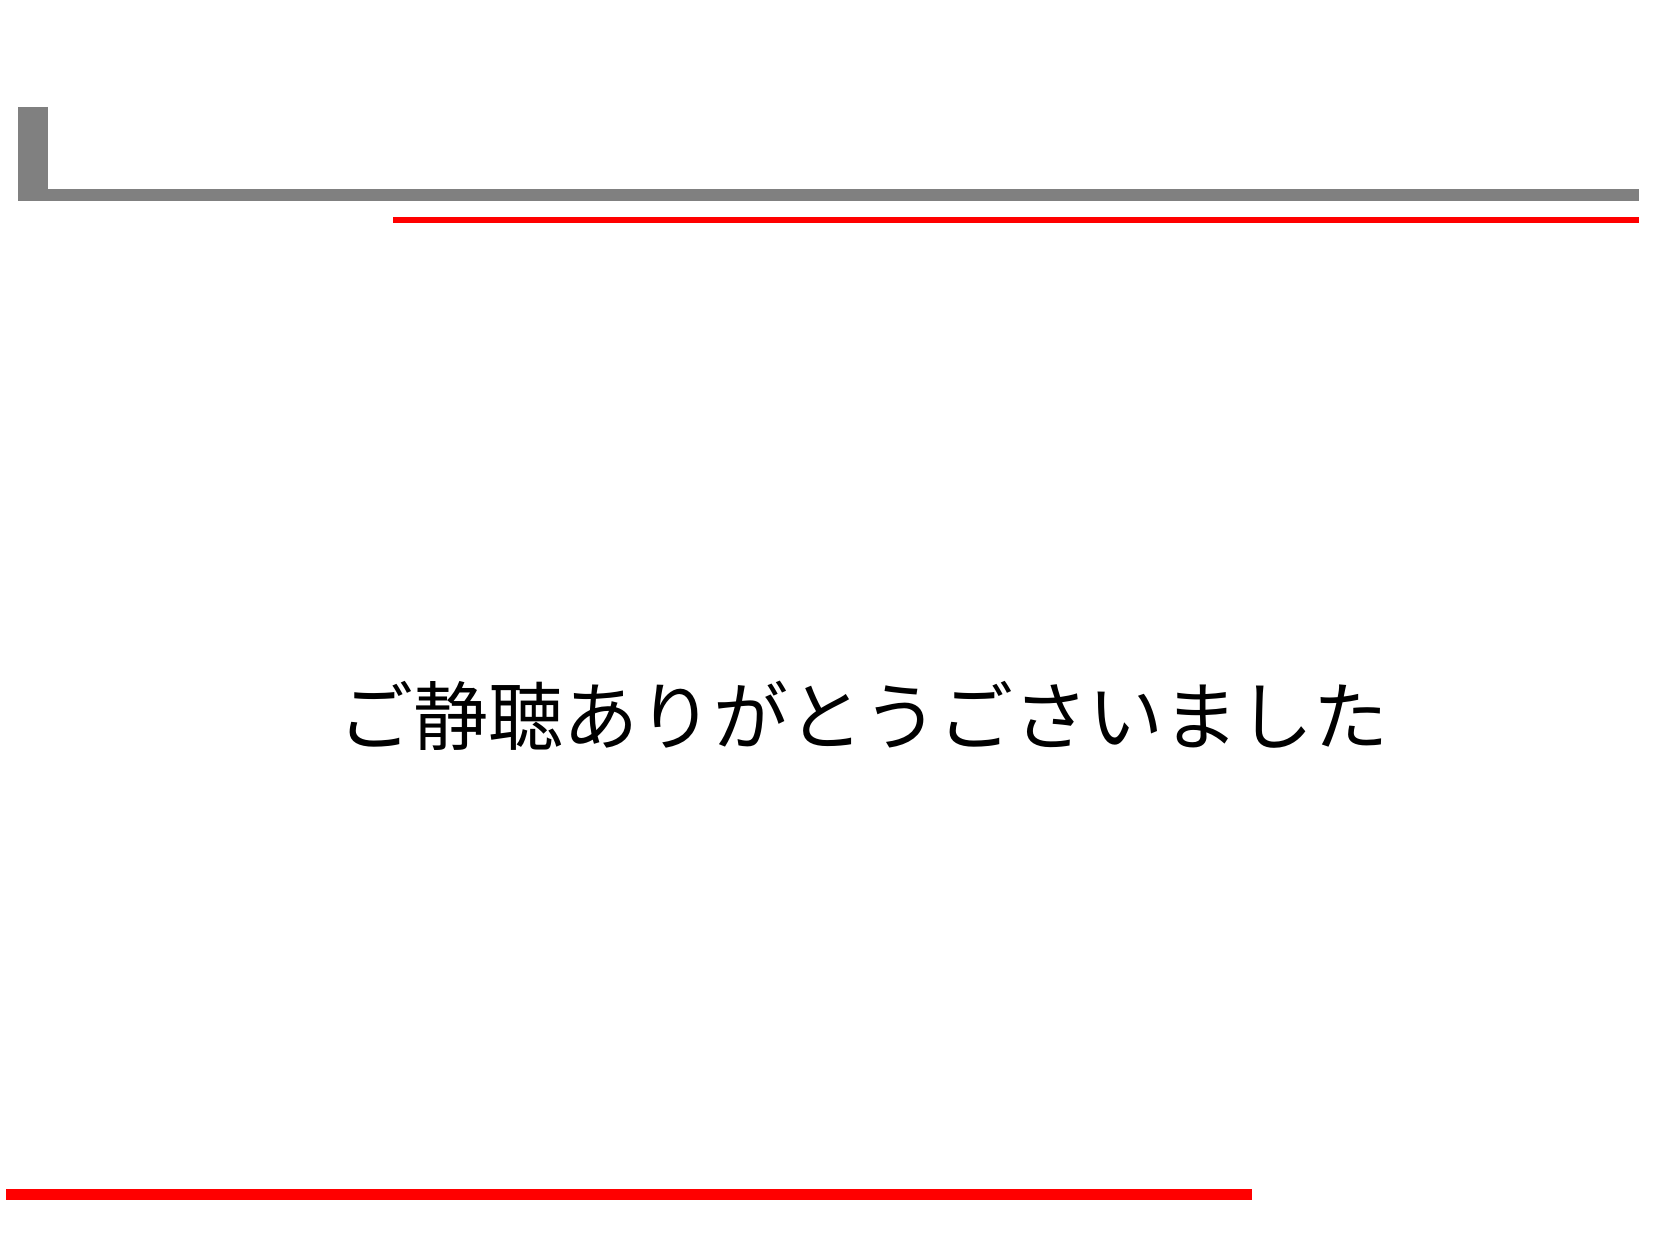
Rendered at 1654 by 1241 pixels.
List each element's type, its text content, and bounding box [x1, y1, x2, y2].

list ご静聴ありがとうごさいました [121, 344, 1534, 1127]
